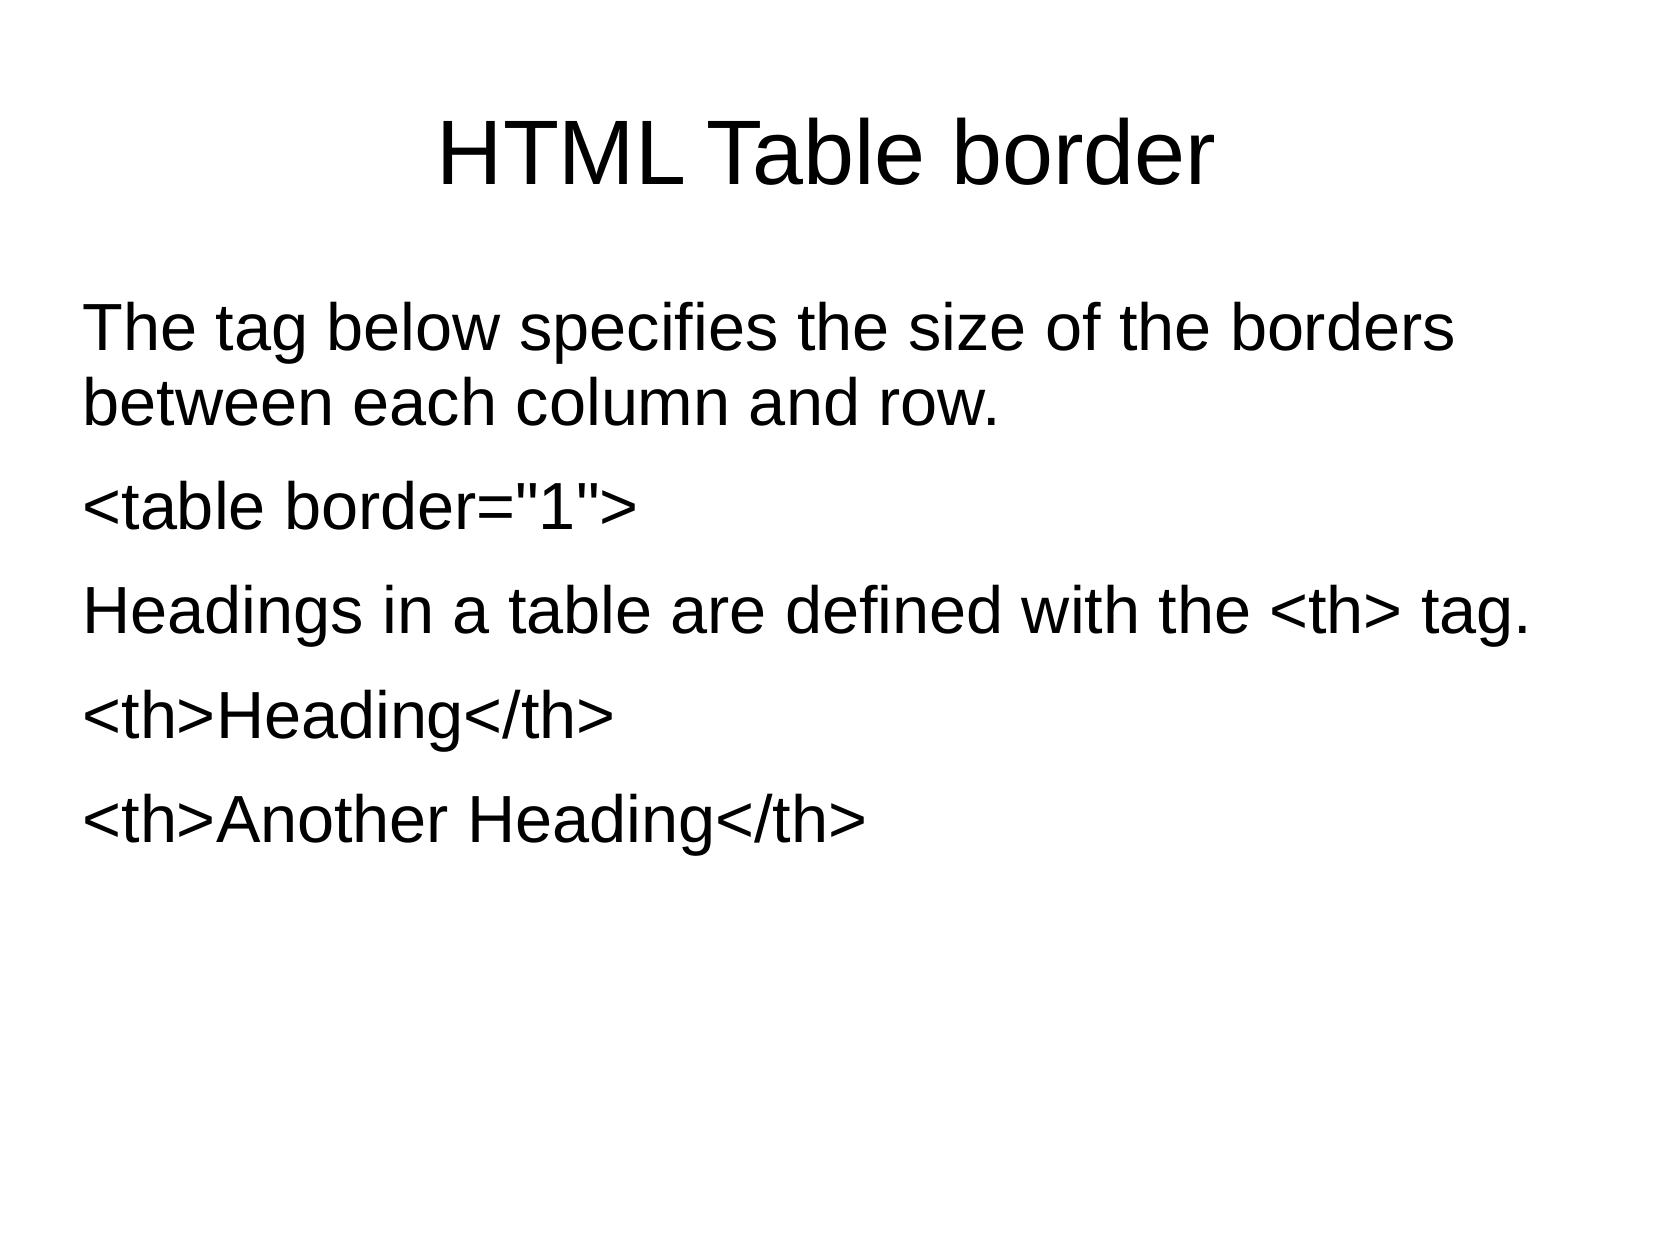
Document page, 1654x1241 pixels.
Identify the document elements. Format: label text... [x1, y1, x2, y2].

title HTML Table border [82, 56, 1571, 250]
list The tag below specifies the size of the borders between each column and row. <table border="1"> Headings in a table are defined with the <th> tag. <th>Heading</th> <th>Another Heading</th> [82, 290, 1571, 1109]
